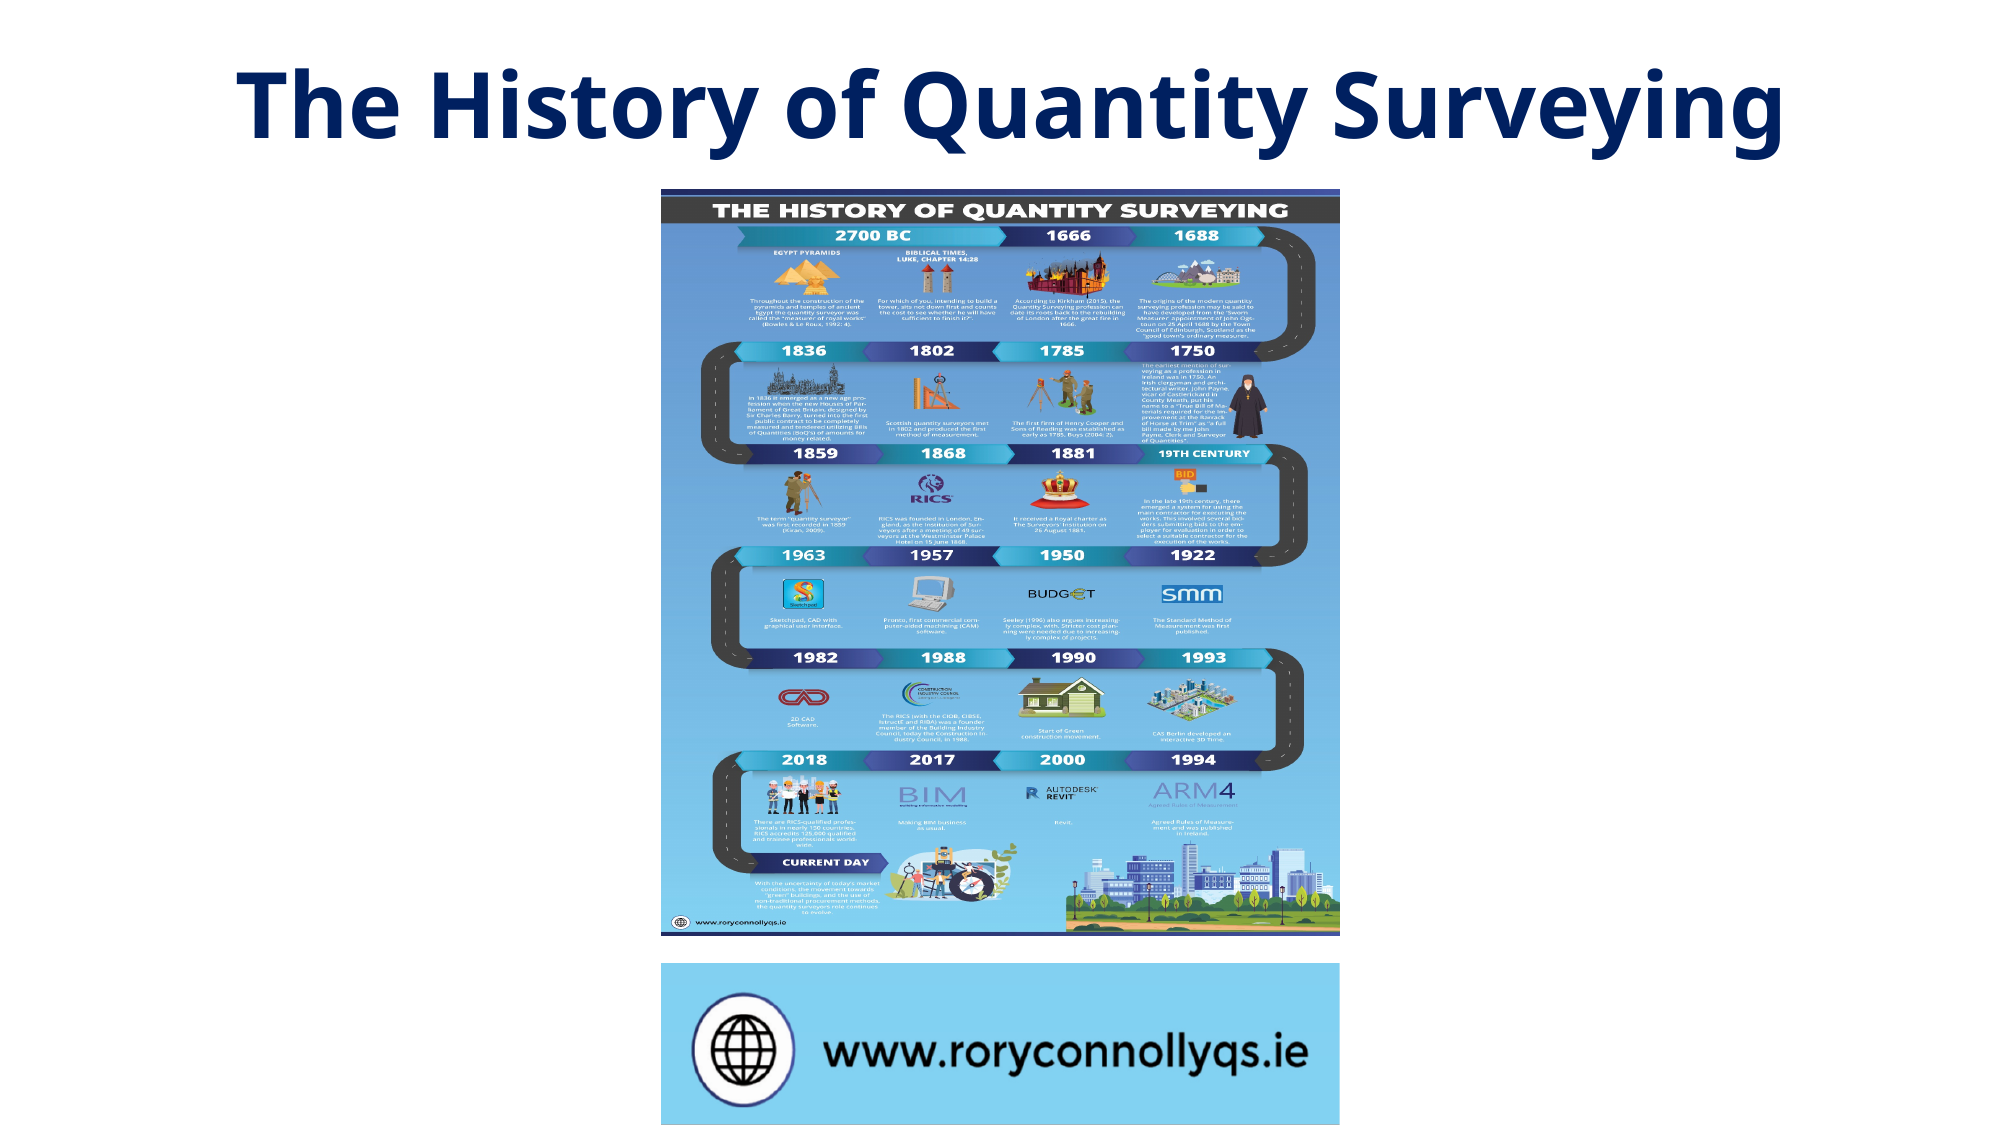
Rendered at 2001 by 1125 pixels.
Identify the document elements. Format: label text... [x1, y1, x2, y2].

title The History of Quantity Surveying [161, 0, 1887, 218]
picture [661, 218, 1340, 936]
picture [661, 963, 1340, 1125]
